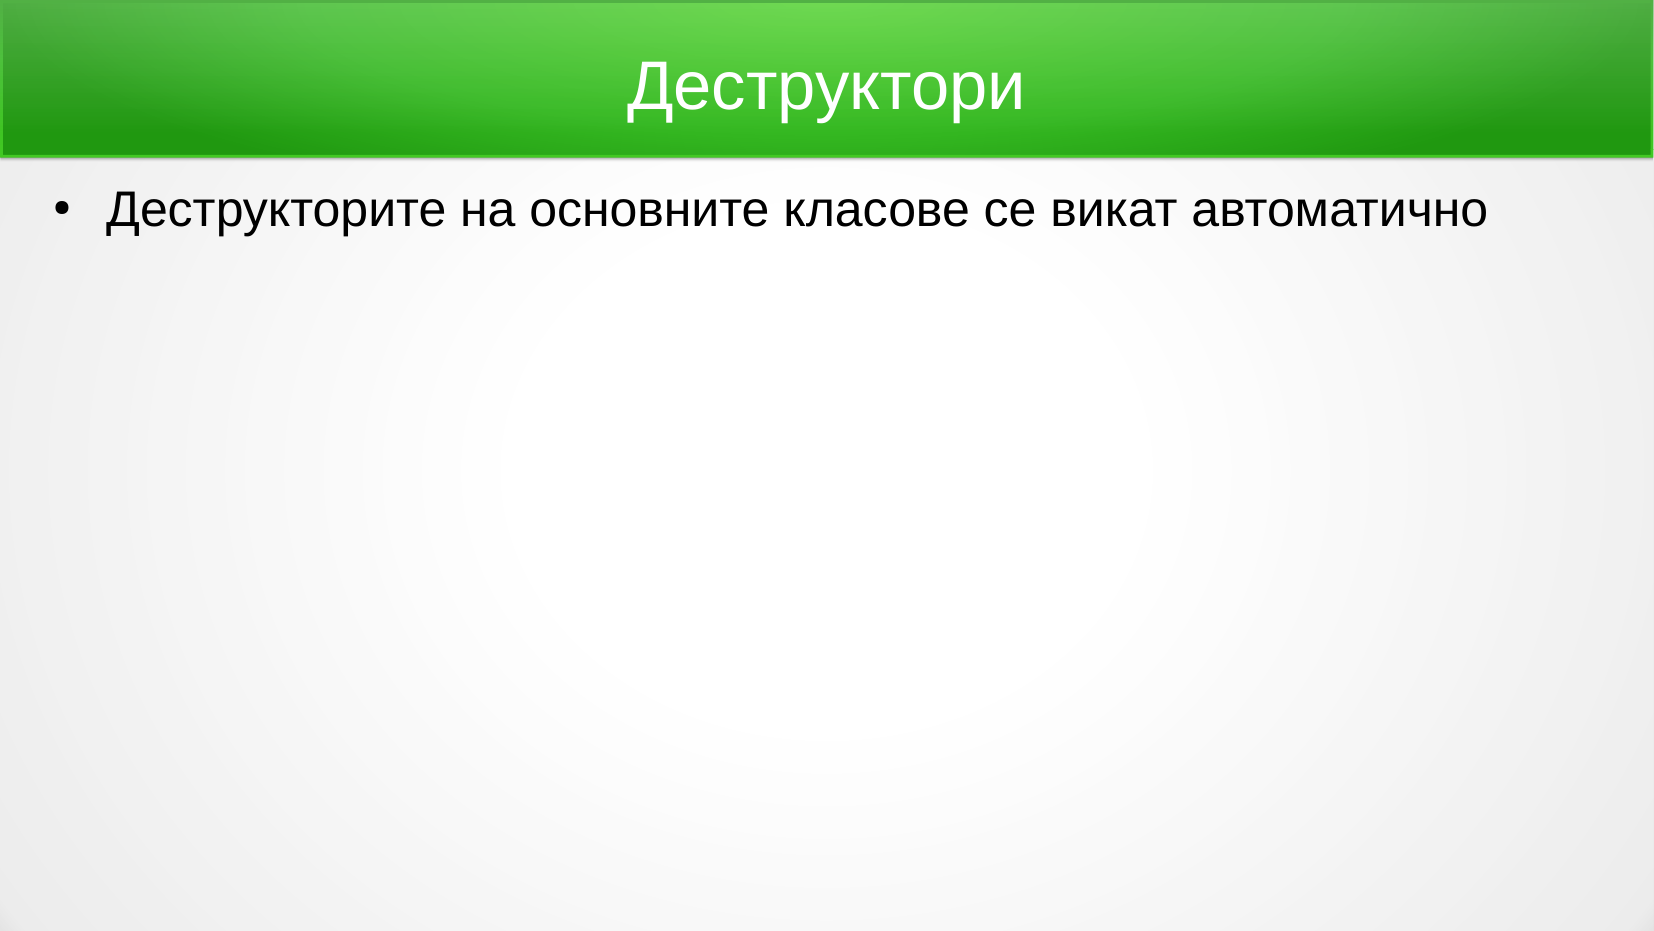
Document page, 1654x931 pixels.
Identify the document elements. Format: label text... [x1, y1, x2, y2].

title Деструктори [82, 37, 1571, 135]
list Деструкторите на основните класове се викат автоматично [35, 181, 1619, 898]
